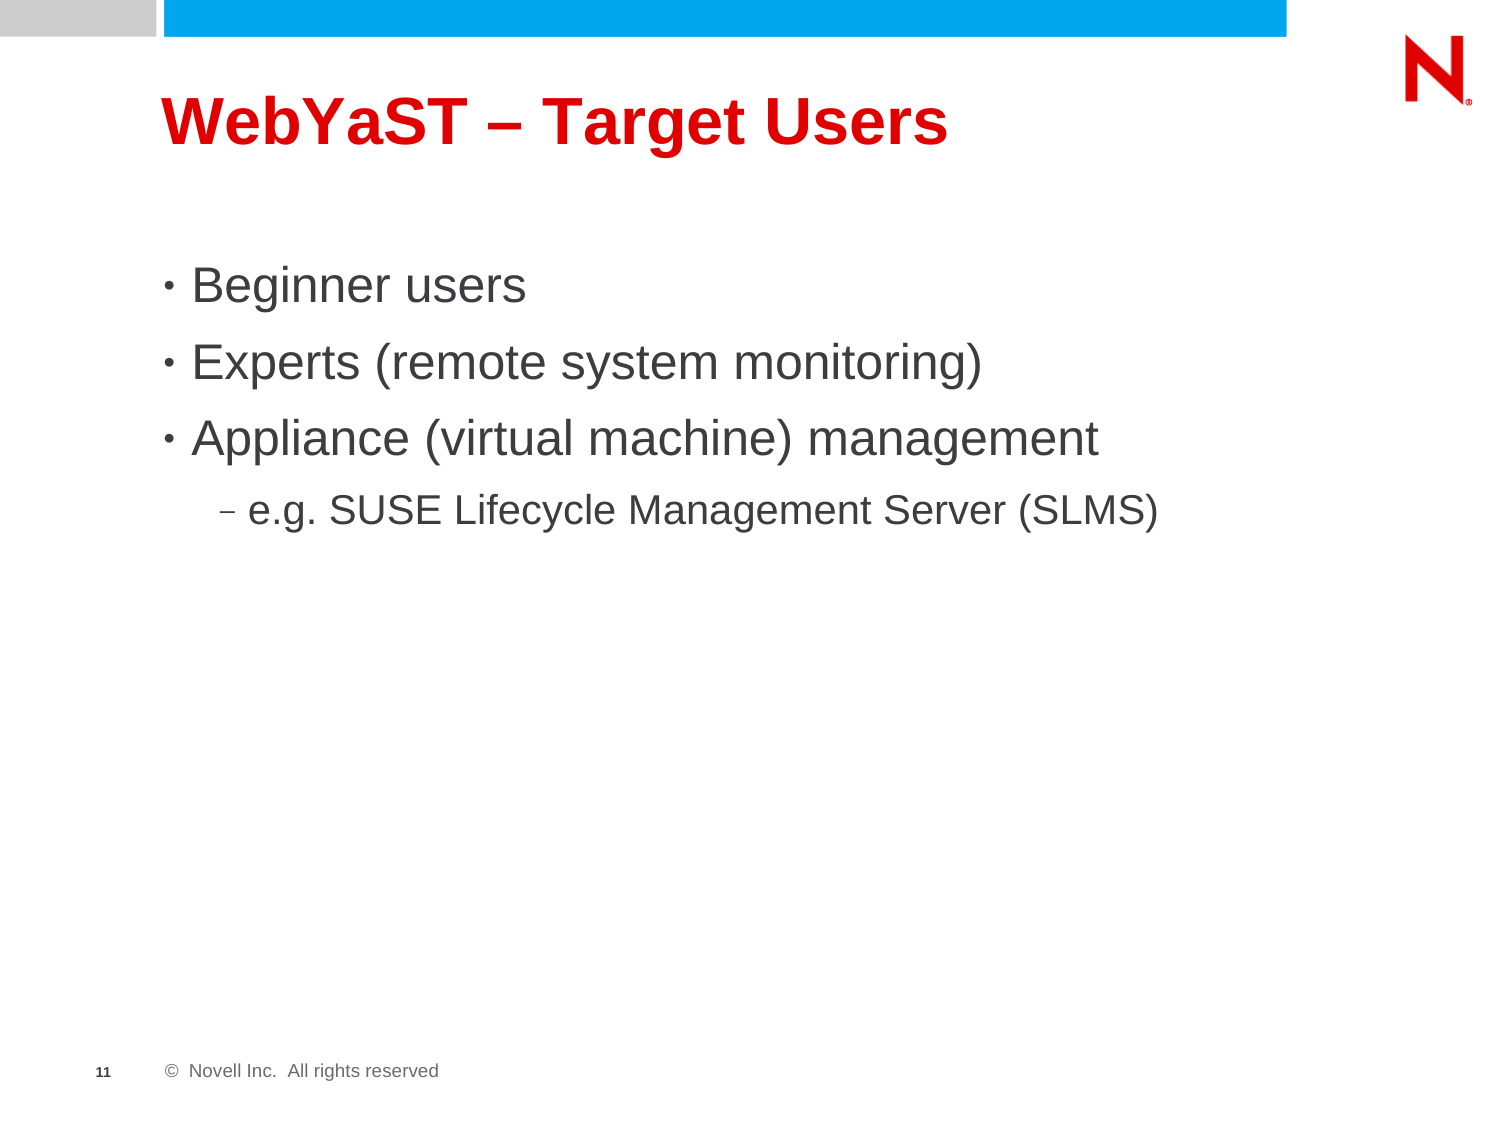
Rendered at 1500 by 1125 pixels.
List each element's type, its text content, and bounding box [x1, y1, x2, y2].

title WebYaST – Target Users [161, 41, 1383, 205]
list Beginner users Experts (remote system monitoring) Appliance (virtual machine) management e.g. SUSE Lifecycle Management Server (SLMS) [163, 254, 1404, 986]
picture [1403, 32, 1473, 107]
